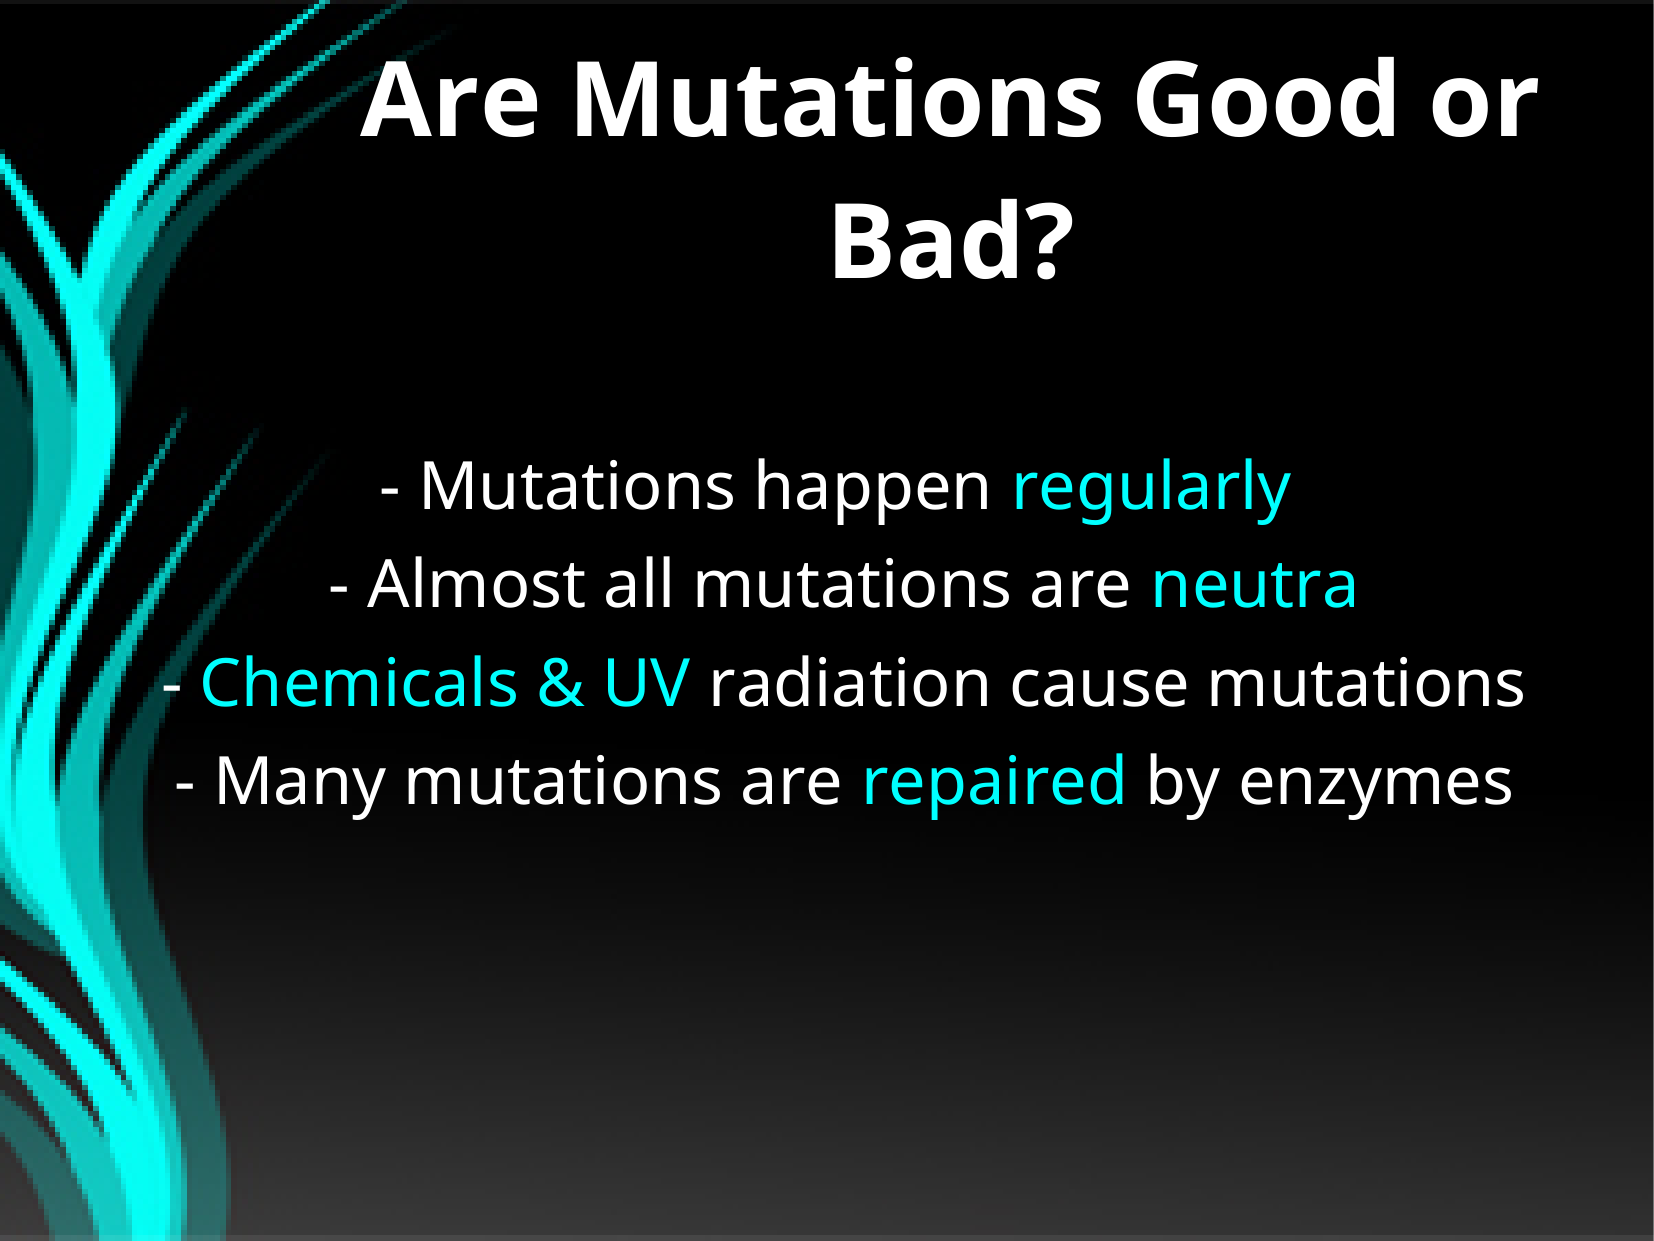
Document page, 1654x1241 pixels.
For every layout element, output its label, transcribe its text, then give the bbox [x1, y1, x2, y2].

title Are Mutations Good or Bad? [257, 46, 1646, 289]
picture [0, 0, 1654, 1241]
subtitle - Mutations happen regularly - Almost all mutations are neutra - Chemicals & UV radiation cause mutations - Many mutations are repaired by enzymes [118, 319, 1571, 945]
